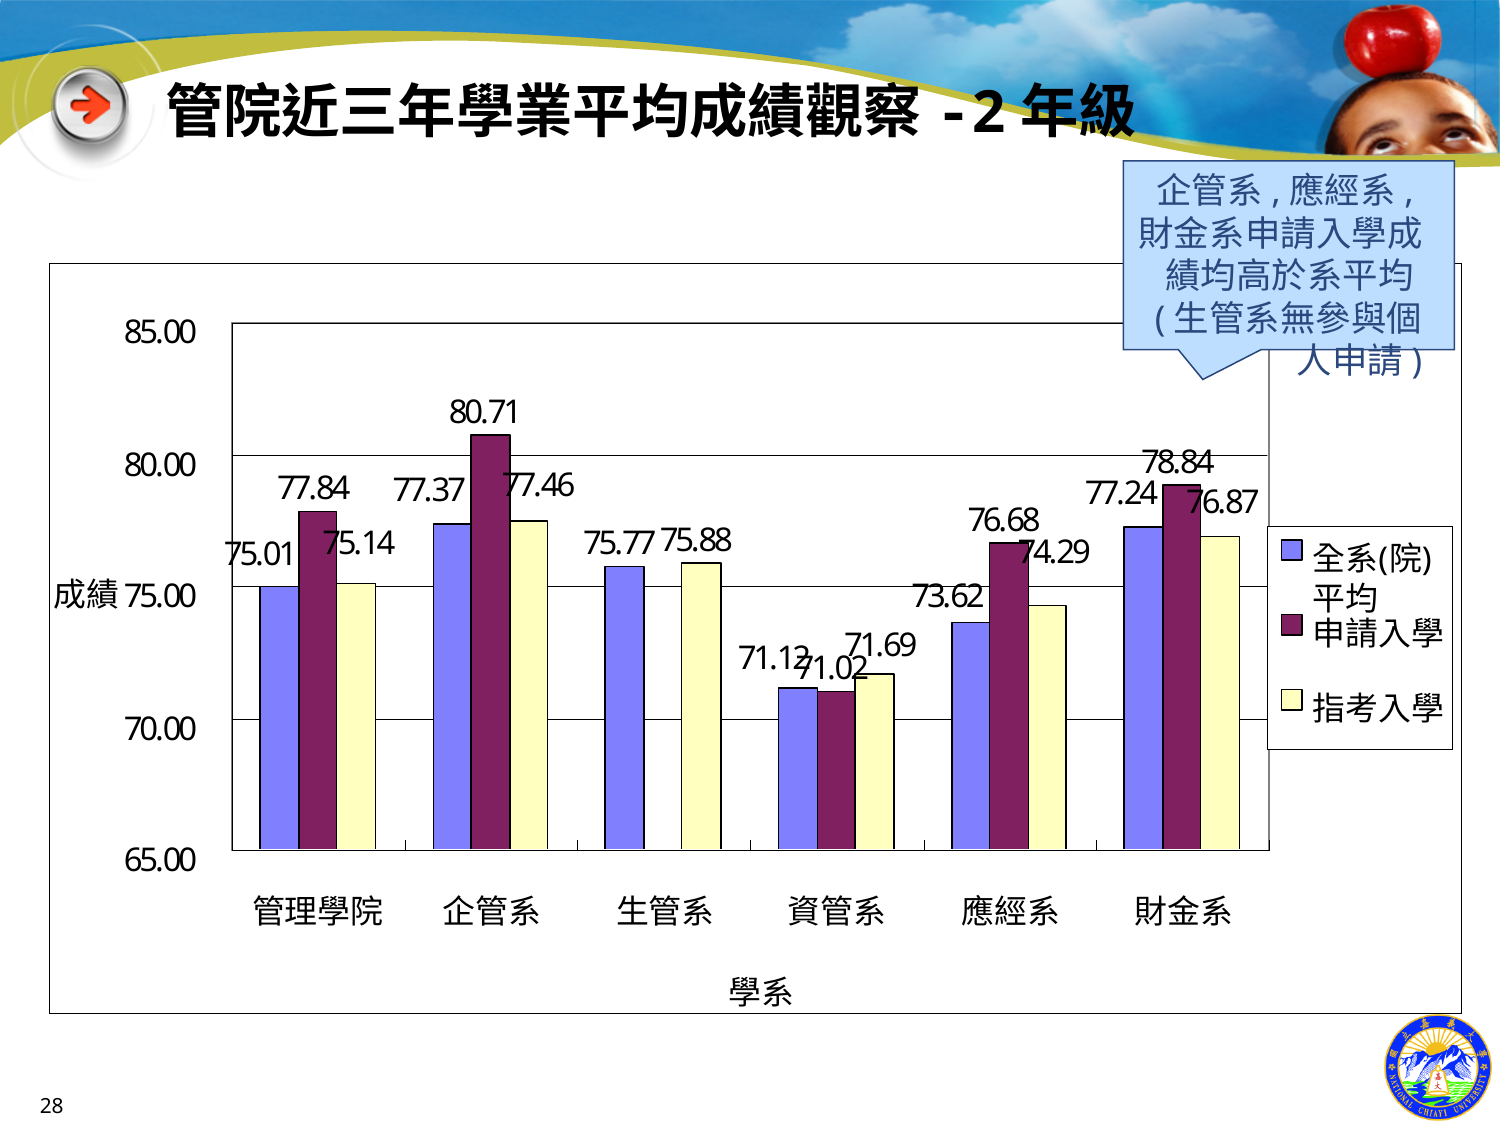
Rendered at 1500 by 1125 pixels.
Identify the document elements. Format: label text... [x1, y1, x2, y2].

chart [1339, 358, 1348, 364]
chart [1351, 358, 1361, 364]
chart [1339, 350, 1348, 356]
chart [41, 255, 1471, 1021]
text_box 企管系,應經系,財金系申請入學成績均高於系平均(生管系無參與個人申請) [1123, 160, 1455, 380]
title 管院近三年學業平均成績觀察-2年級 [150, 62, 1164, 155]
text_box [24, 1084, 376, 1125]
chart [1351, 350, 1361, 356]
